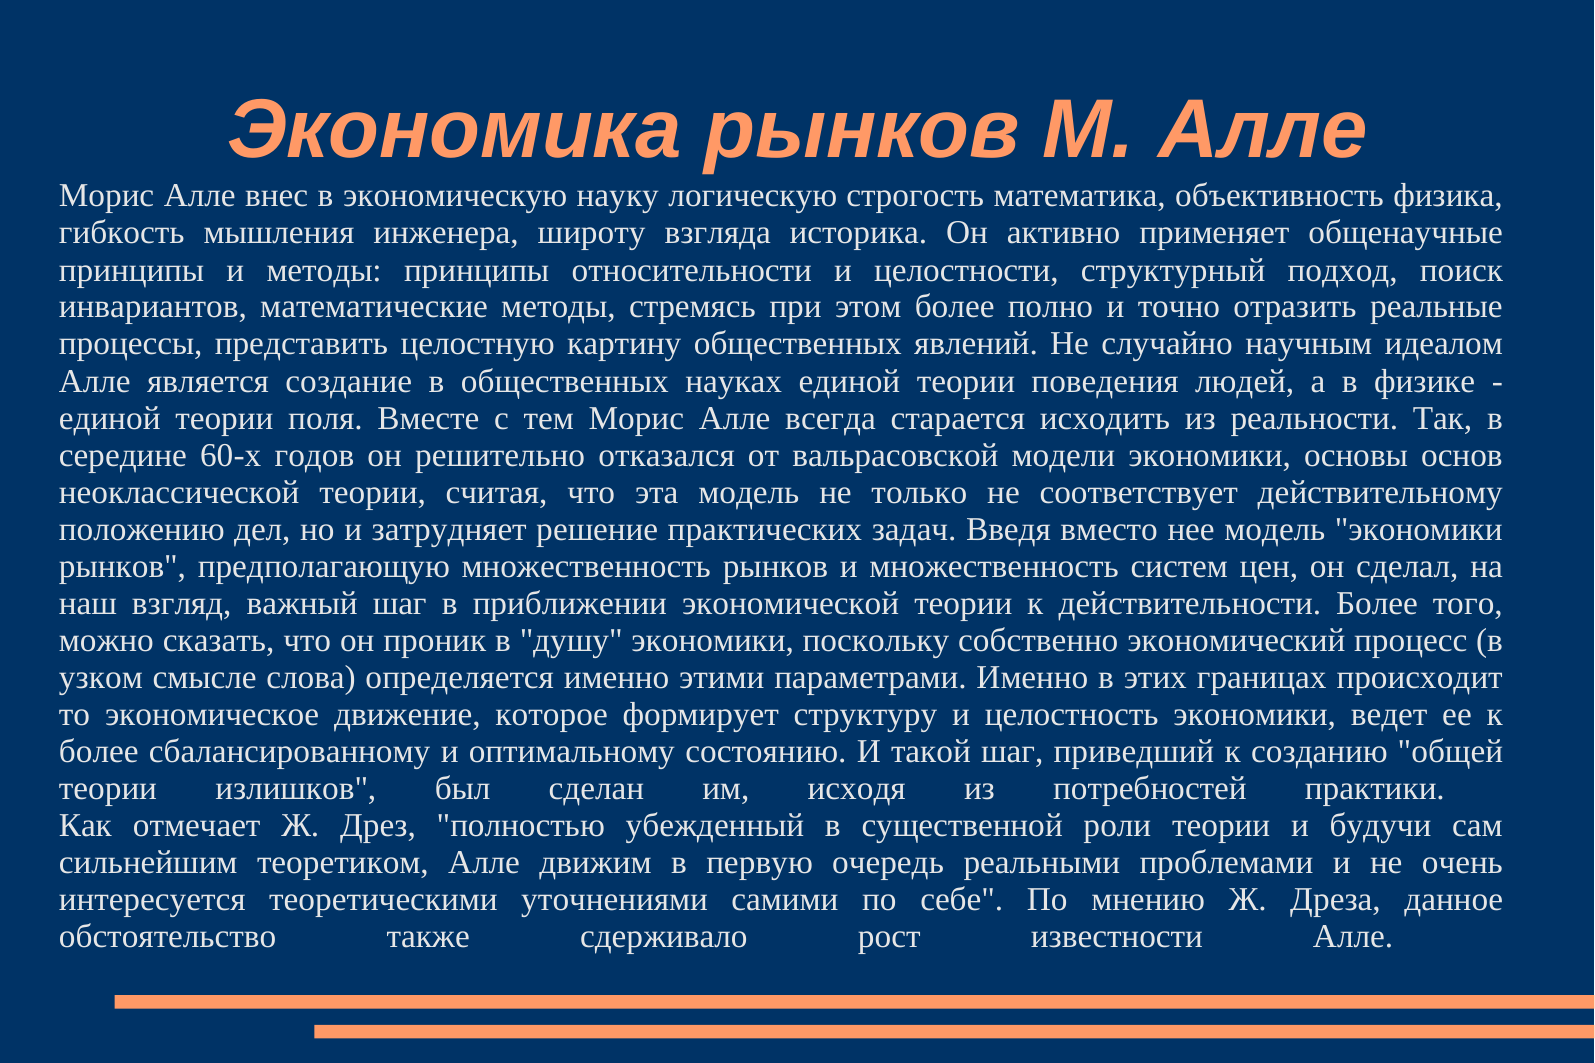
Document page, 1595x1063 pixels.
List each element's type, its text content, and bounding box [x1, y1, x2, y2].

title Экономика рынков М. Алле [117, 47, 1479, 177]
list Морис Алле внес в экономическую науку логическую строгость математика, объективность физика, гибкость мышления инженера, широту взгляда историка. Он активно применяет общенаучные принципы и методы: принципы относительности и целостности, структурный подход, поиск инвариантов, математические методы, стремясь при этом более полно и точно отразить реальные процессы, представить целостную картину общественных явлений. Не случайно научным идеалом Алле является создание в общественных науках единой теории поведения людей, а в физике - единой теории поля. Вместе с тем Морис Алле всегда старается исходить из реальности. Так, в середине 60-х годов он решительно отказался от вальрасовской модели экономики, основы основ неоклассической теории, считая, что эта модель не только не соответствует действительному положению дел, но и затрудняет решение практических задач. Введя вместо нее модель "экономики рынков", предполагающую множественность рынков и множественность систем цен, он сделал, на наш взгляд, важный шаг в приближении экономической теории к действительности. Более того, можно сказать, что он проник в "душу" экономики, поскольку собственно экономический процесс (в узком смысле слова) определяется именно этими параметрами. Именно в этих границах происходит то экономическое движение, которое формирует структуру и целостность экономики, ведет ее к более сбалансированному и оптимальному состоянию. И такой шаг, приведший к созданию "общей теории излишков", был сделан им, исходя из потребностей практики. Как отмечает Ж. Дрез, "полностью убежденный в существенной роли теории и будучи сам сильнейшим теоретиком, Алле движим в первую очередь реальными проблемами и не очень интересуется теоретическими уточнениями самими по себе". По мнению Ж. Дреза, данное обстоятельство также сдерживало рост известности Алле. [59, 177, 1506, 1027]
